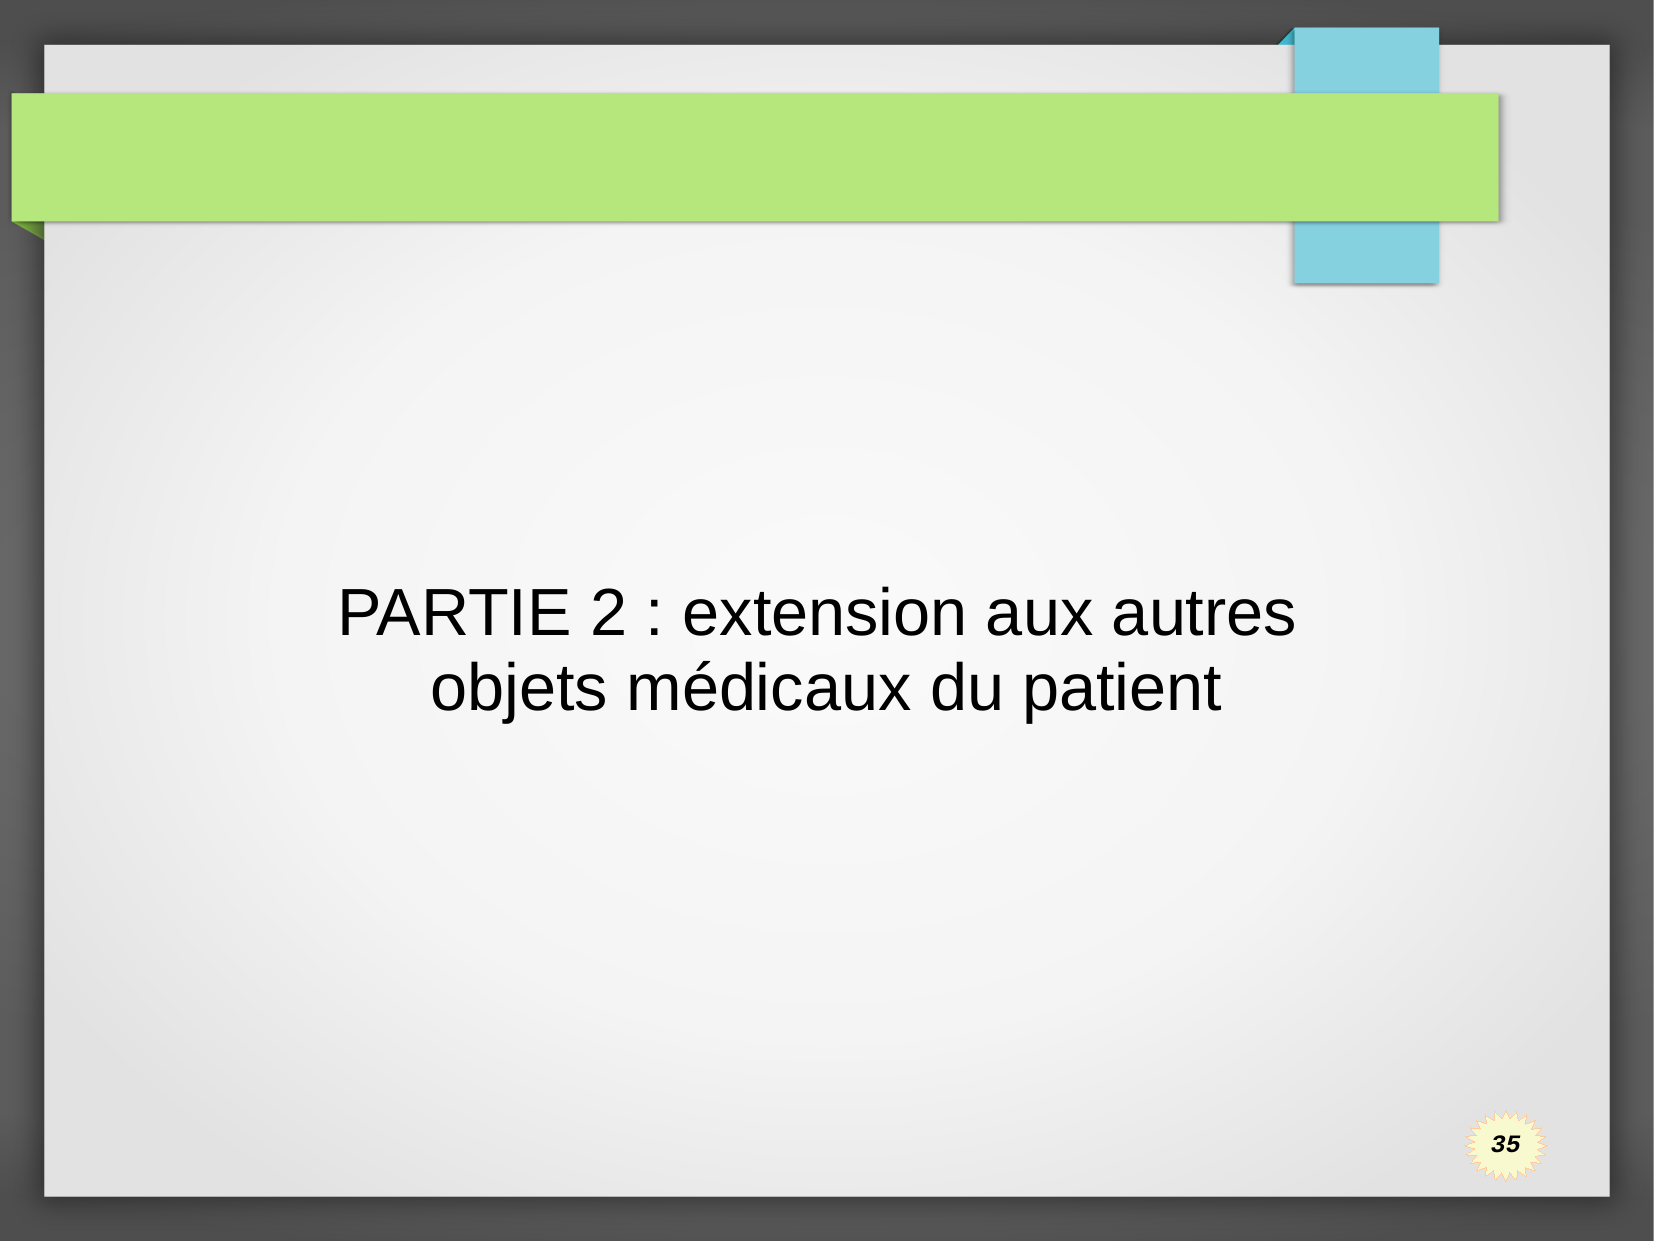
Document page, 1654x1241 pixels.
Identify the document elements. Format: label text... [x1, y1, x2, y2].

text_box PARTIE 2 : extension aux autres objets médicaux du patient [82, 290, 1571, 1010]
picture [0, 0, 1654, 1241]
